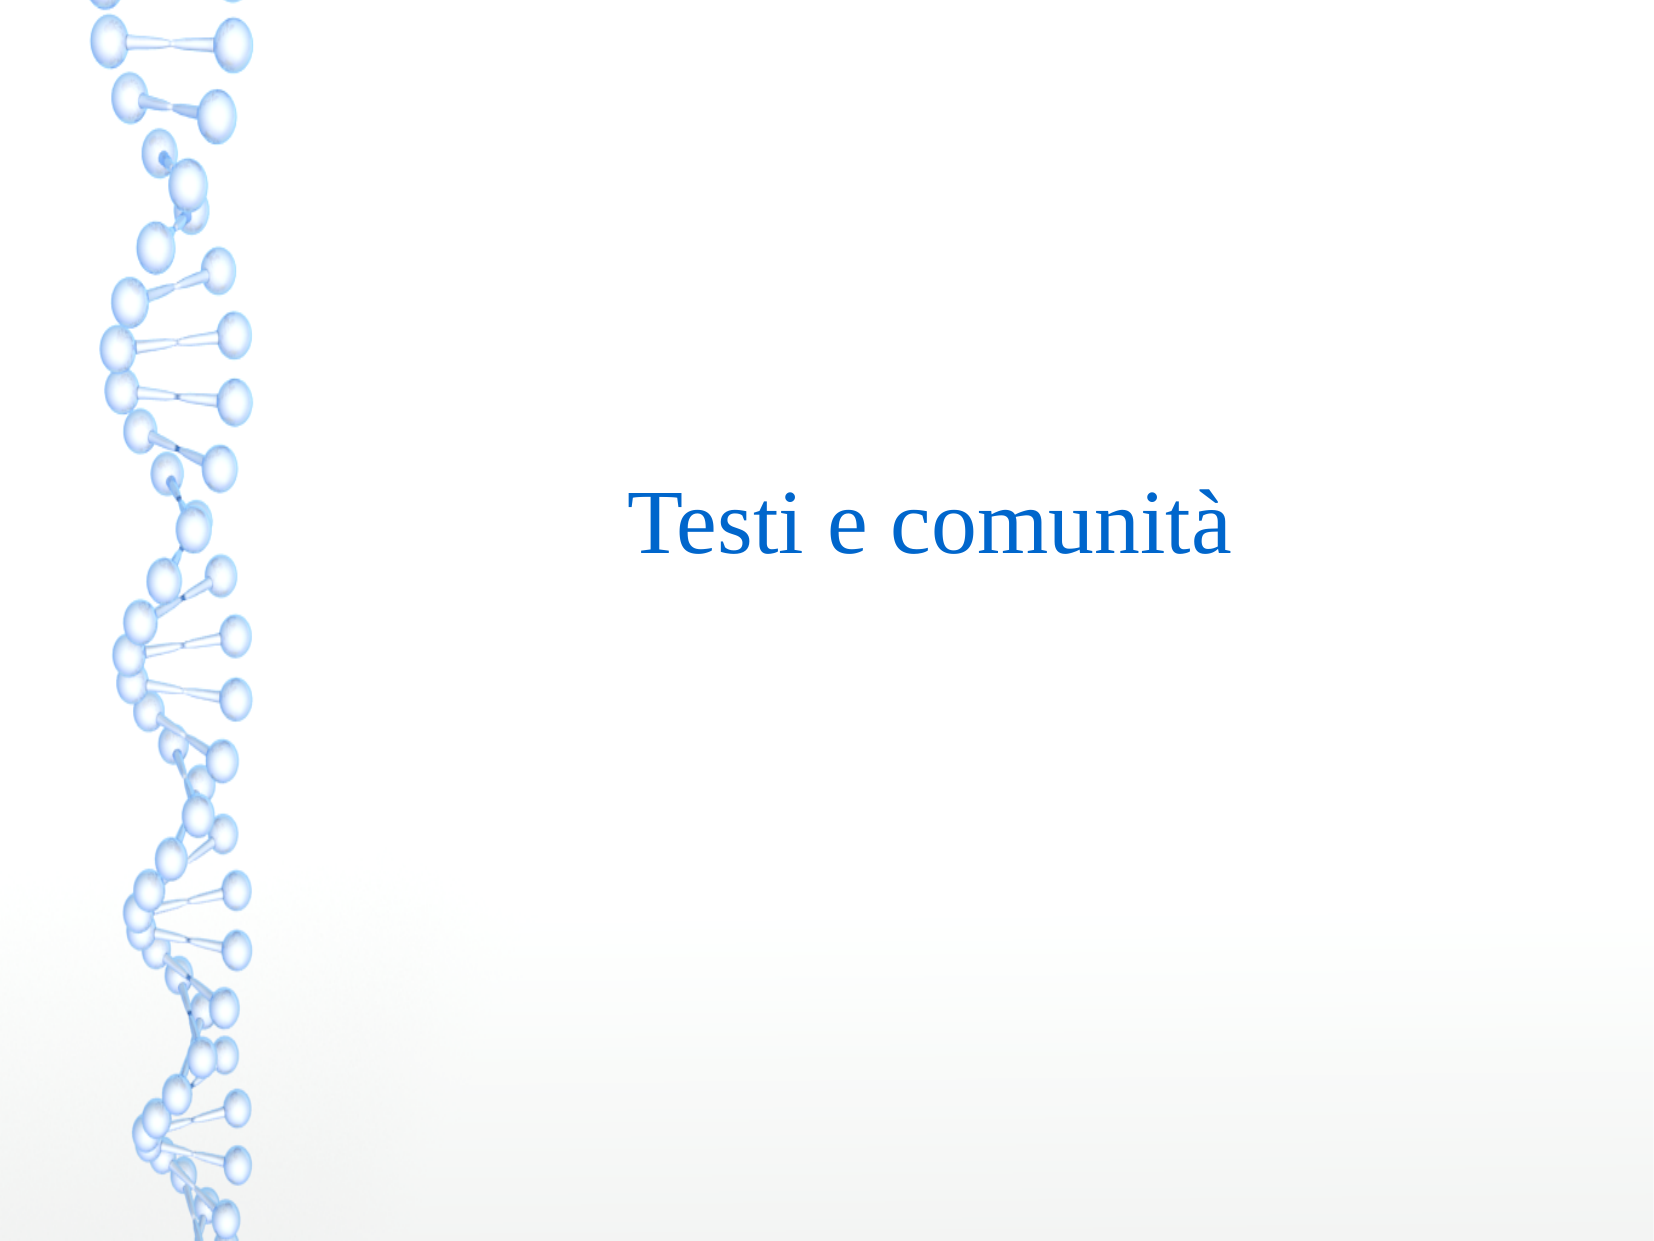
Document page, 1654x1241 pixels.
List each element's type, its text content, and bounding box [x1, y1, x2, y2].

picture [0, 0, 1654, 1241]
text_box Testi e comunità [265, 47, 1595, 997]
